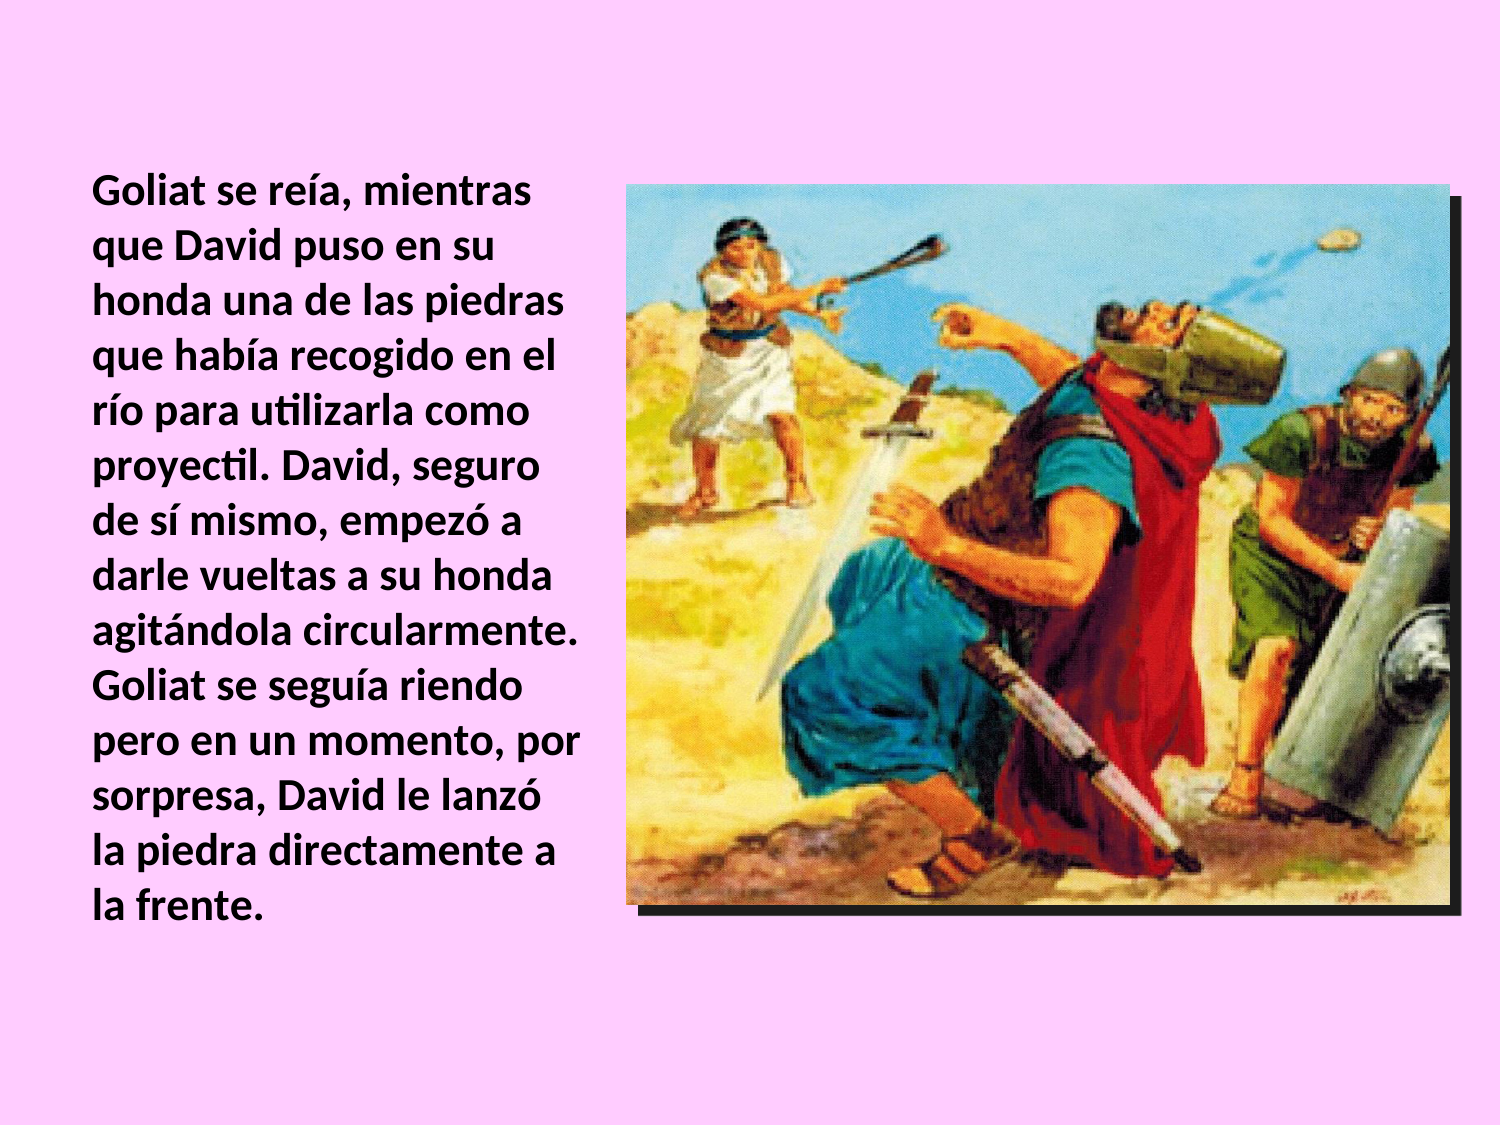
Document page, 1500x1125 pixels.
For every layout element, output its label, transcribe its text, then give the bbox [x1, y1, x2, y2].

picture [626, 184, 1450, 905]
title Goliat se reía, mientras que David puso en su honda una de las piedras que había recogido en el río para utilizarla como proyectil. David, seguro de sí mismo, empezó a darle vueltas a su honda agitándola circularmente. Goliat se seguía riendo pero en un momento, por sorpresa, David le lanzó la piedra directamente a la frente. [76, 109, 599, 981]
